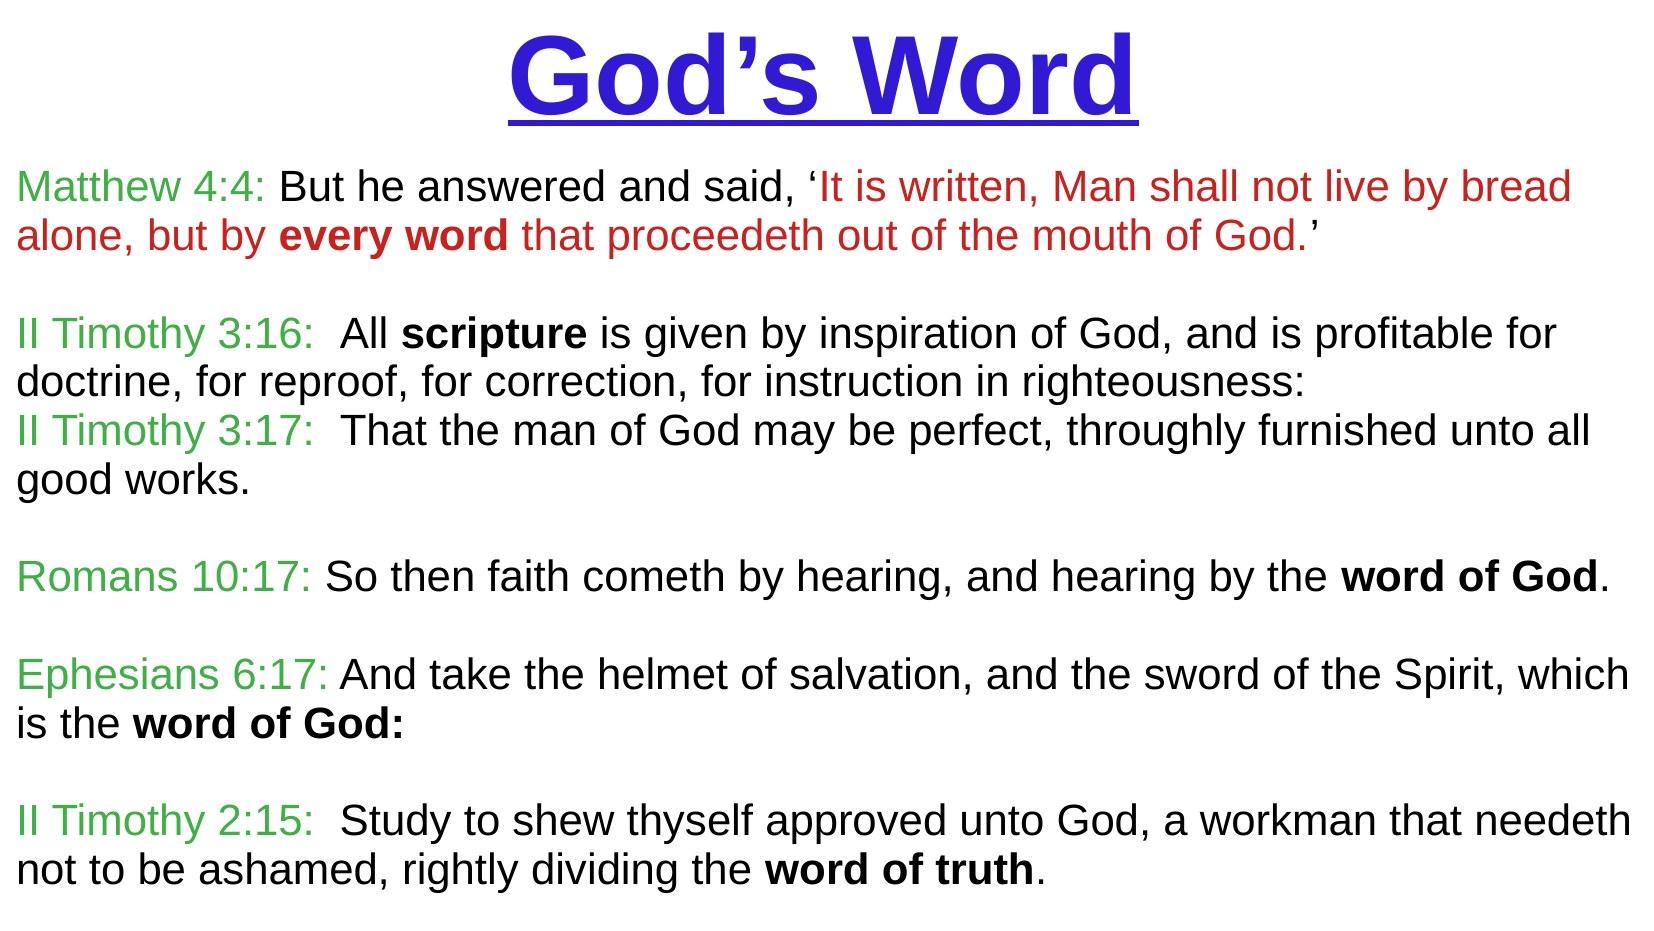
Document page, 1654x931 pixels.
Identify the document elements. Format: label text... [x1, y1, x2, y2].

text_box God’s Word [294, 4, 1352, 164]
text_box Matthew 4:4: But he answered and said, ‘It is written, Man shall not live by bread alone, but by every word that proceedeth out of the mouth of God.’ II Timothy 3:16: All scripture is given by inspiration of God, and is profitable for doctrine, for reproof, for correction, for instruction in righteousness: II Timothy 3:17: That the man of God may be perfect, throughly furnished unto all good works. Romans 10:17: So then faith cometh by hearing, and hearing by the word of God. Ephesians 6:17: And take the helmet of salvation, and the sword of the Spirit, which is the word of God: II Timothy 2:15: Study to shew thyself approved unto God, a workman that needeth not to be ashamed, rightly dividing the word of truth. [1, 154, 1649, 924]
